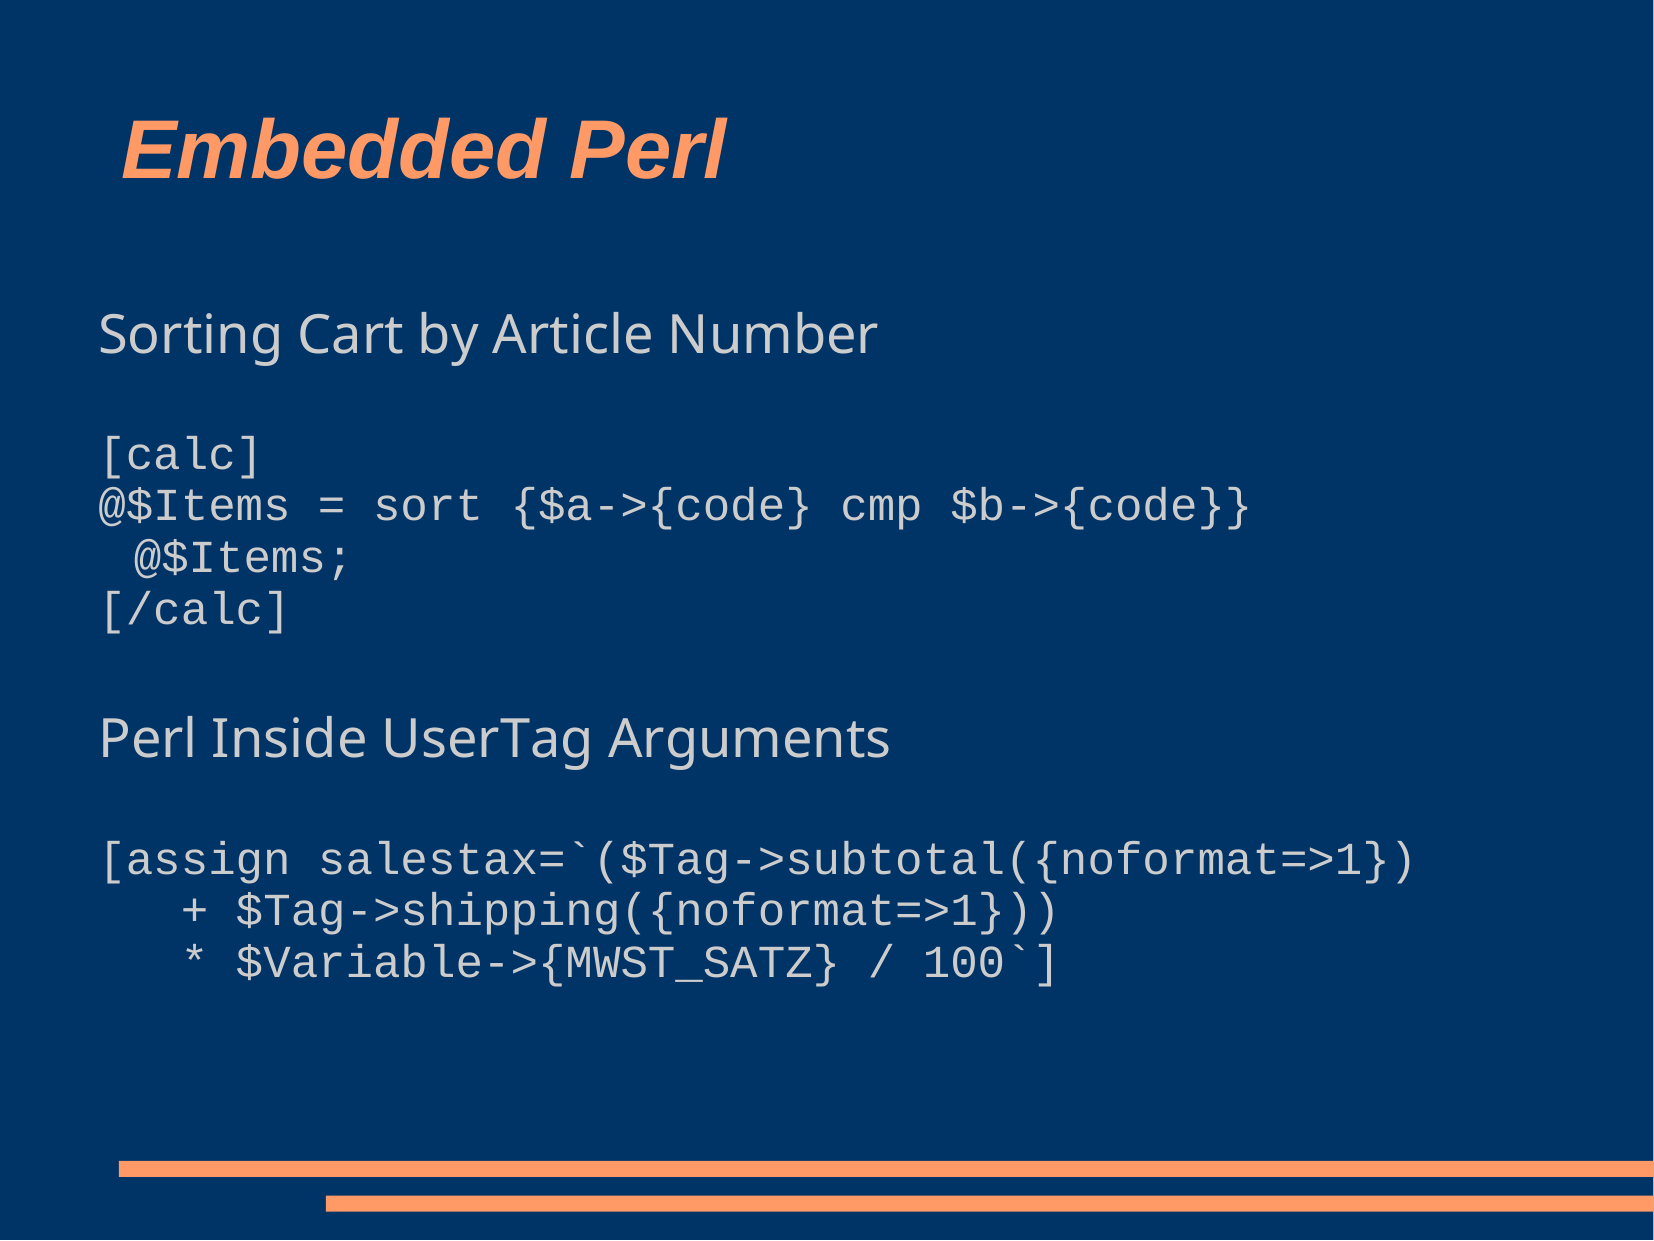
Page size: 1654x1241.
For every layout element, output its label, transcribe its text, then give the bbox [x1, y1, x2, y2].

subtitle Sorting Cart by Article Number [calc] @$Items = sort {$a->{code} cmp $b->{code}} @$Items; [/calc] Perl Inside UserTag Arguments [assign salestax=`($Tag->subtotal({noformat=>1}) + $Tag->shipping({noformat=>1})) * $Variable->{MWST_SATZ} / 100`] [98, 245, 1538, 1042]
title Embedded Perl [121, 46, 1534, 245]
